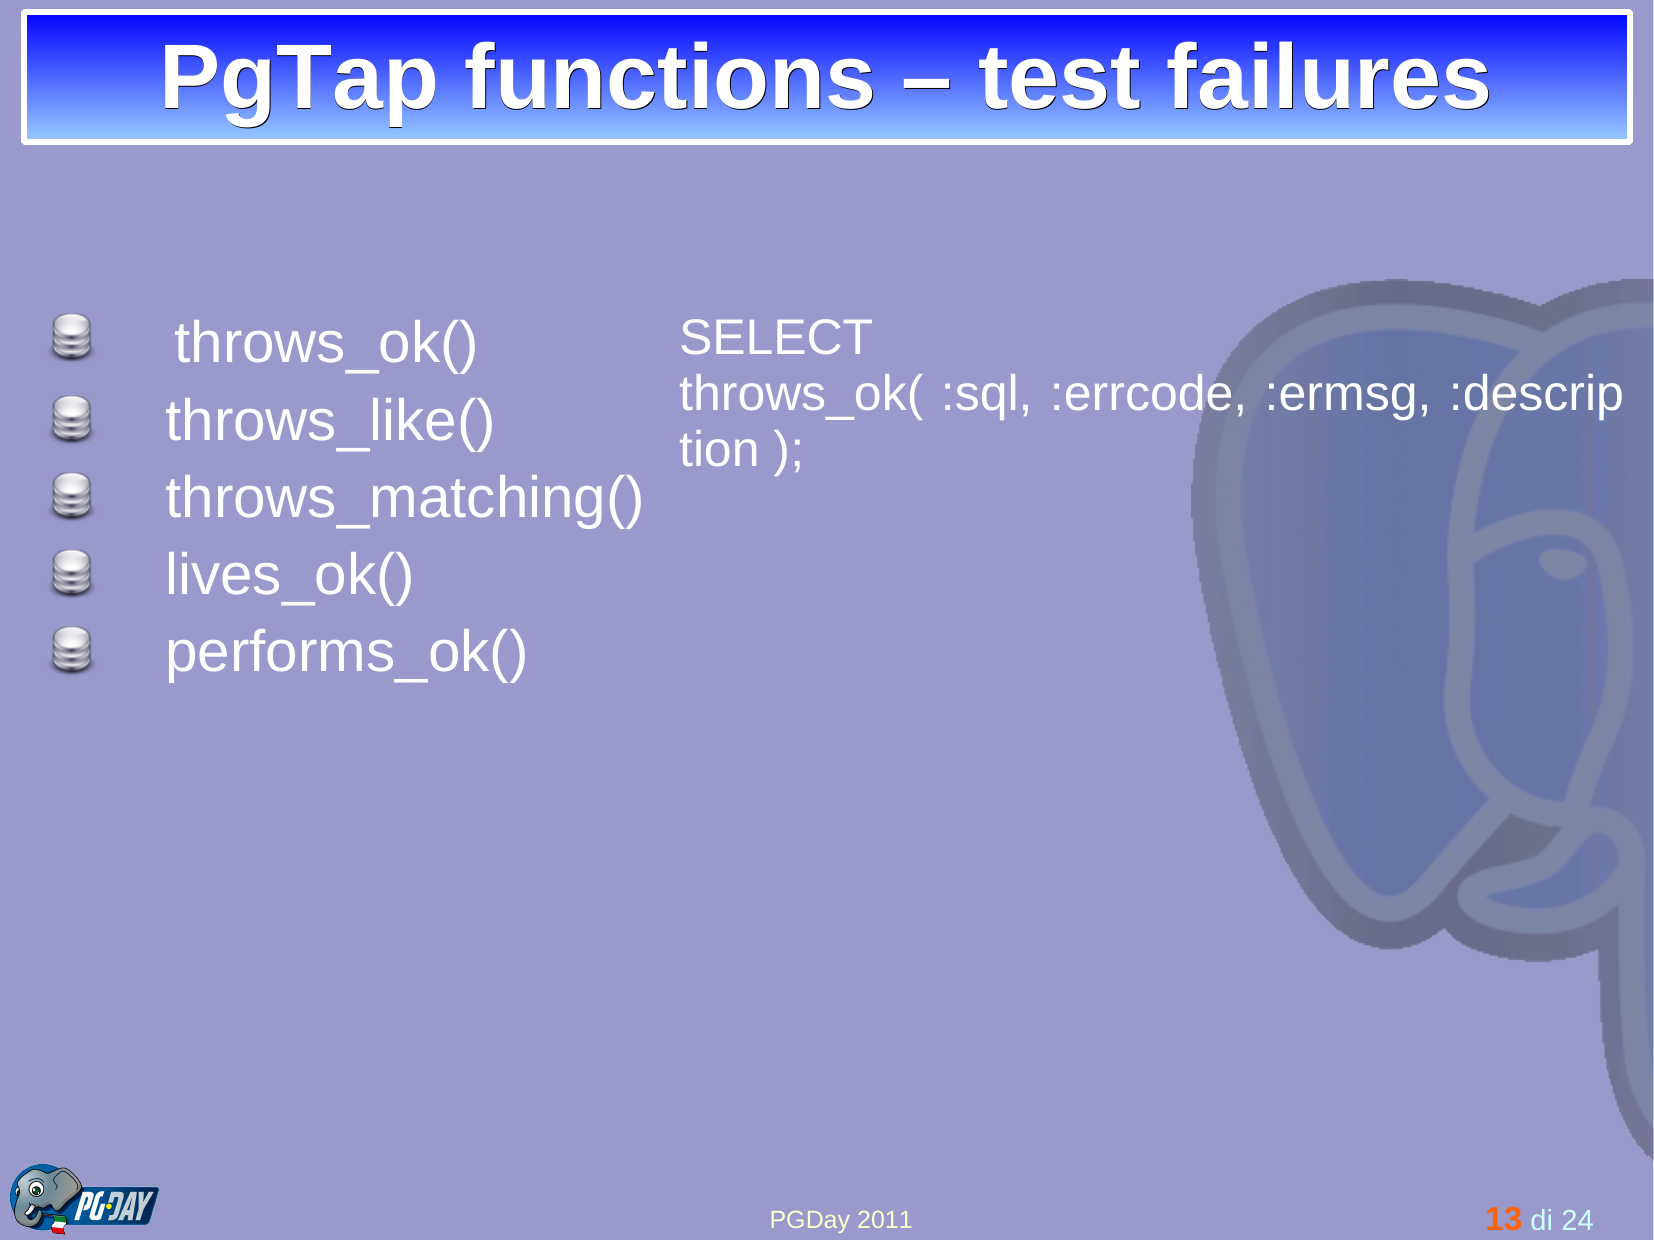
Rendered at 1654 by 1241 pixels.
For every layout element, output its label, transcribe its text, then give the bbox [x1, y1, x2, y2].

list throws_ok() throws_like() throws_matching() lives_ok() performs_ok() [29, 215, 808, 1152]
title PgTap functions – test failures [23, 11, 1630, 142]
picture [9, 1163, 160, 1236]
picture [1191, 279, 1654, 1182]
list SELECT throws_ok( :sql, :errcode, :ermsg, :description ); [679, 309, 1625, 1040]
